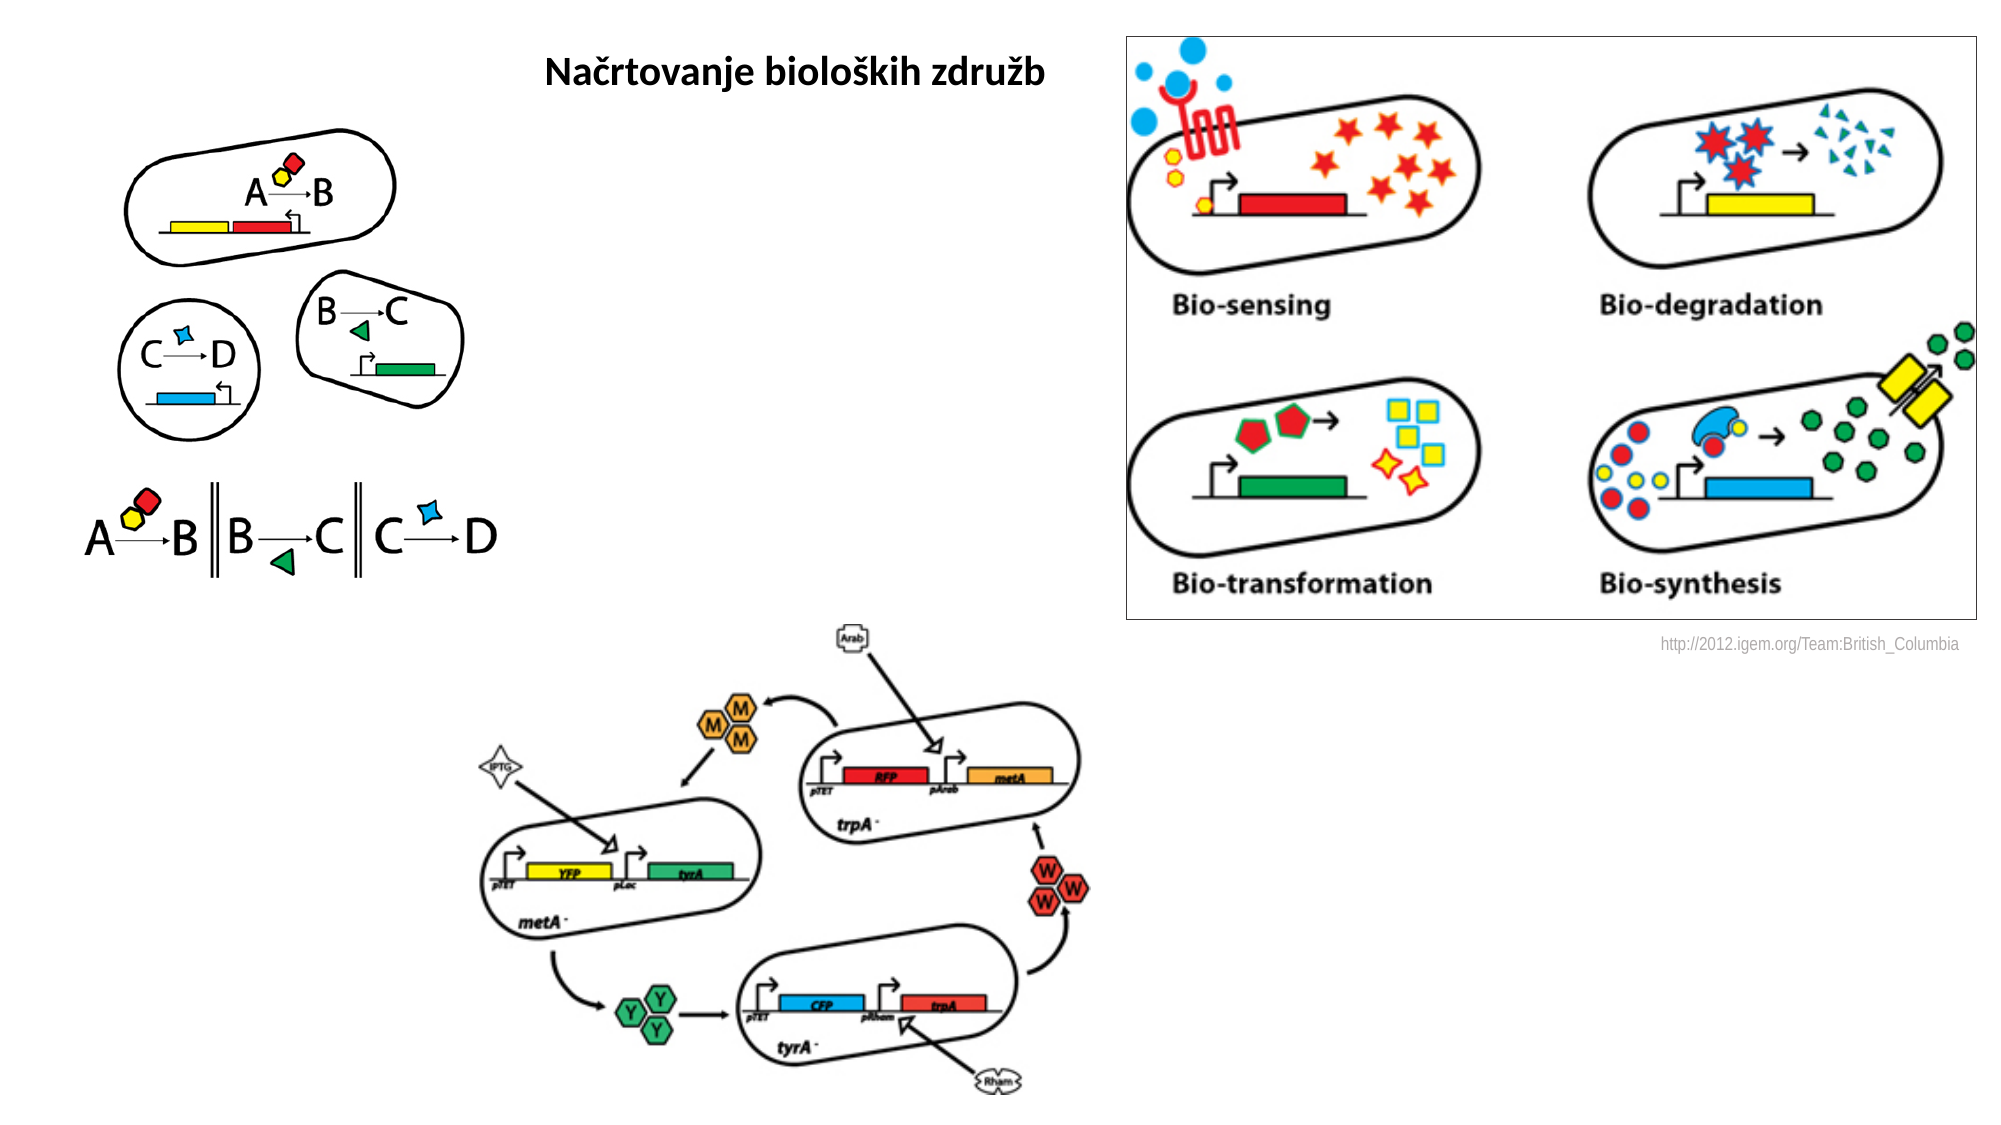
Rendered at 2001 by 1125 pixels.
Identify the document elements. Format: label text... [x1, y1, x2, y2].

text_box Načrtovanje bioloških združb [529, 36, 1062, 202]
picture [83, 128, 498, 578]
picture [1126, 36, 1977, 620]
text_box http://2012.igem.org/Team:British_Columbia [1645, 624, 1974, 662]
picture [478, 624, 1091, 1095]
